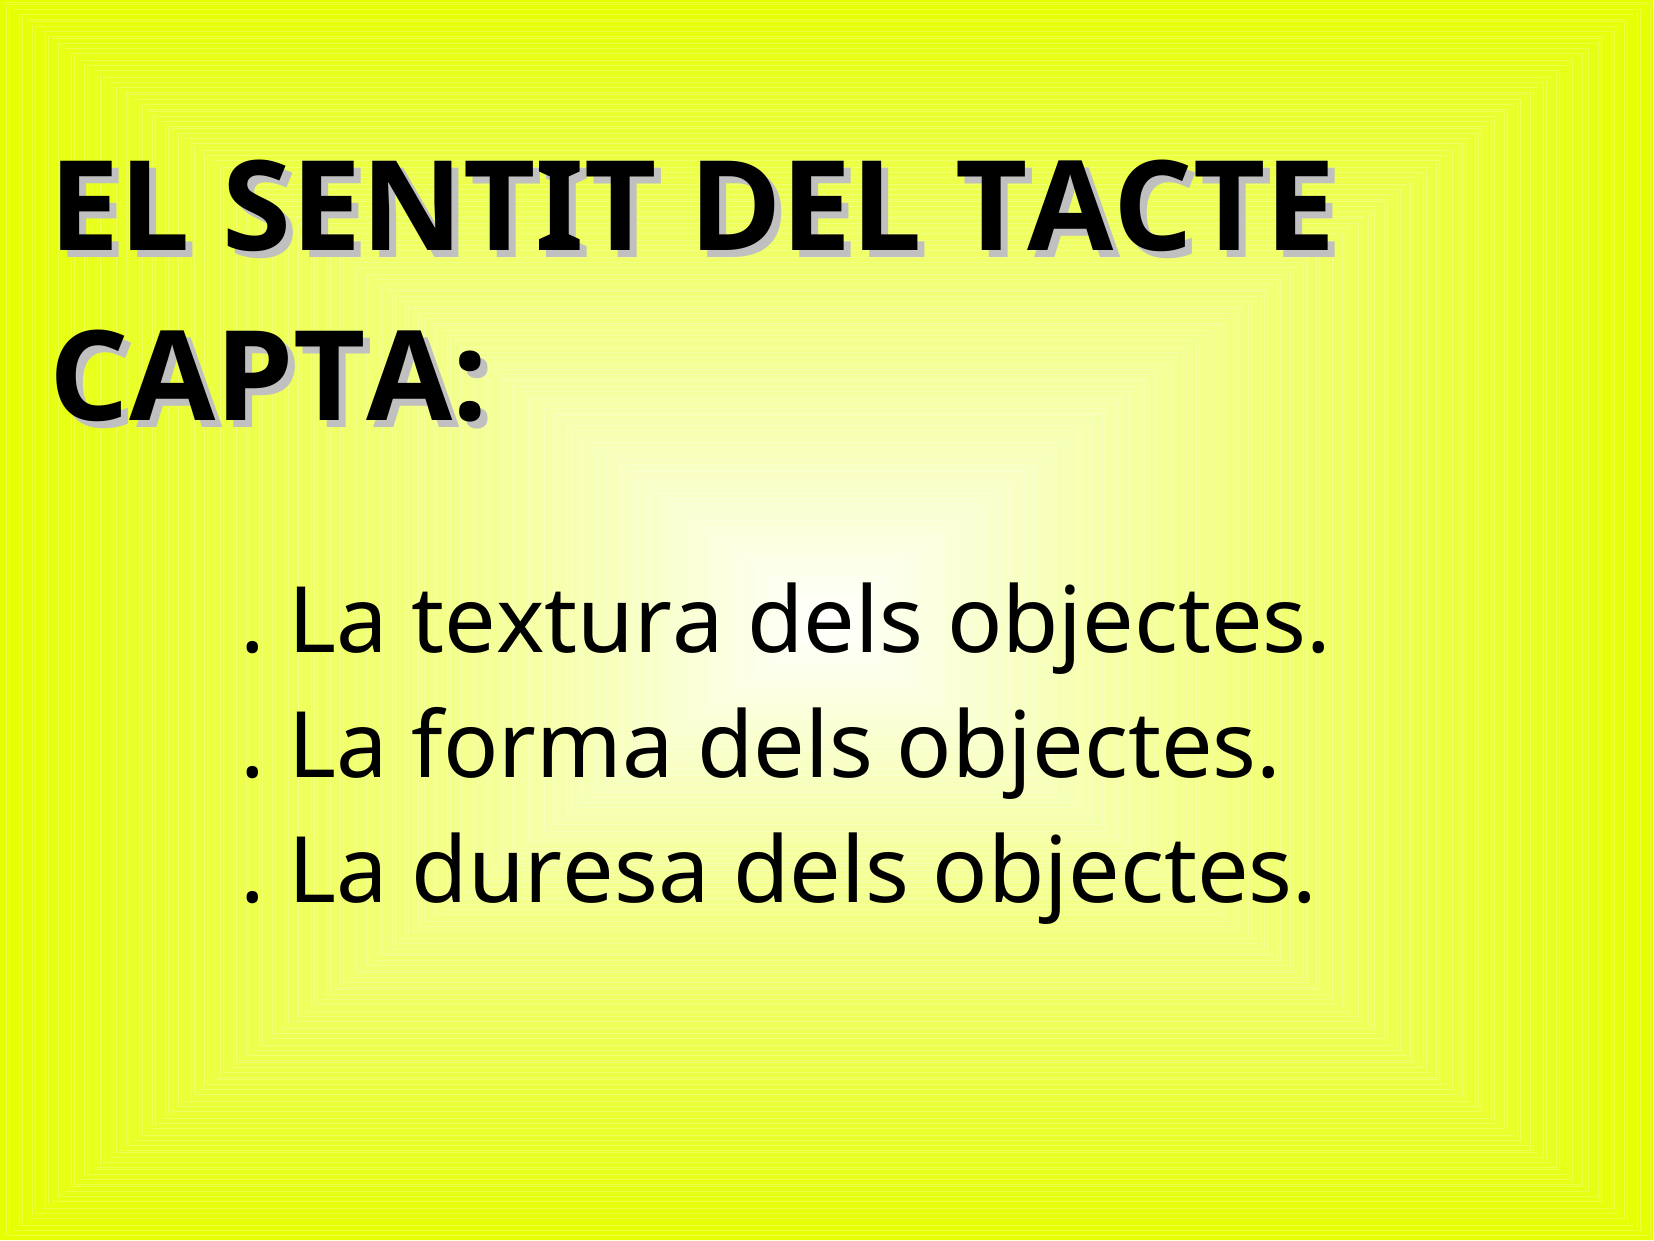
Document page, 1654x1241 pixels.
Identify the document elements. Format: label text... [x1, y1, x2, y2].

text_box EL SENTIT DEL TACTE CAPTA: [34, 109, 1626, 473]
text_box . La textura dels objectes. . La forma dels objectes. . La duresa dels objectes. [225, 546, 1388, 945]
